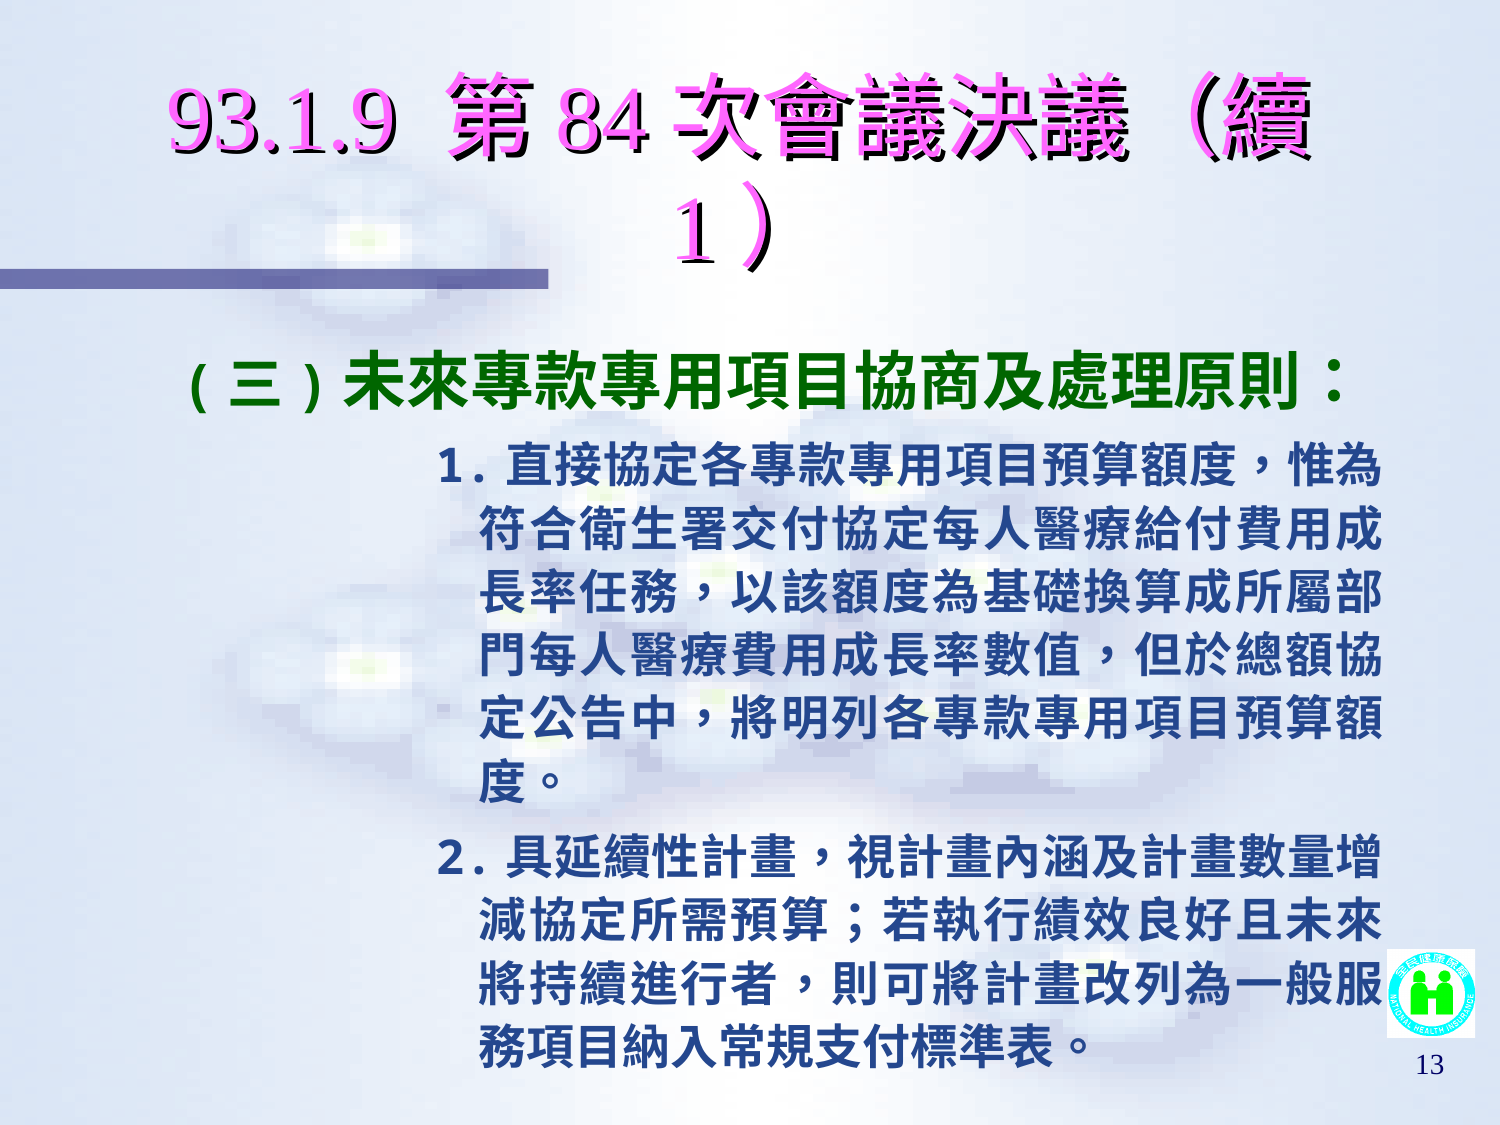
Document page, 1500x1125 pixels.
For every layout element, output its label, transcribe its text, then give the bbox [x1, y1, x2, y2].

text_box [1400, 1037, 1476, 1125]
title 93.1.9 第84次會議決議（續1） [112, 50, 1388, 238]
list (三)未來專款專用項目協商及處理原則： 1.直接協定各專款專用項目預算額度，惟為符合衛生署交付協定每人醫療給付費用成長率任務，以該額度為基礎換算成所屬部門每人醫療費用成長率數值，但於總額協定公告中，將明列各專款專用項目預算額度。 2.具延續性計畫，視計畫內涵及計畫數量增減協定所需預算；若執行績效良好且未來將持續進行者，則可將計畫改列為一般服務項目納入常規支付標準表。 [75, 324, 1401, 1088]
